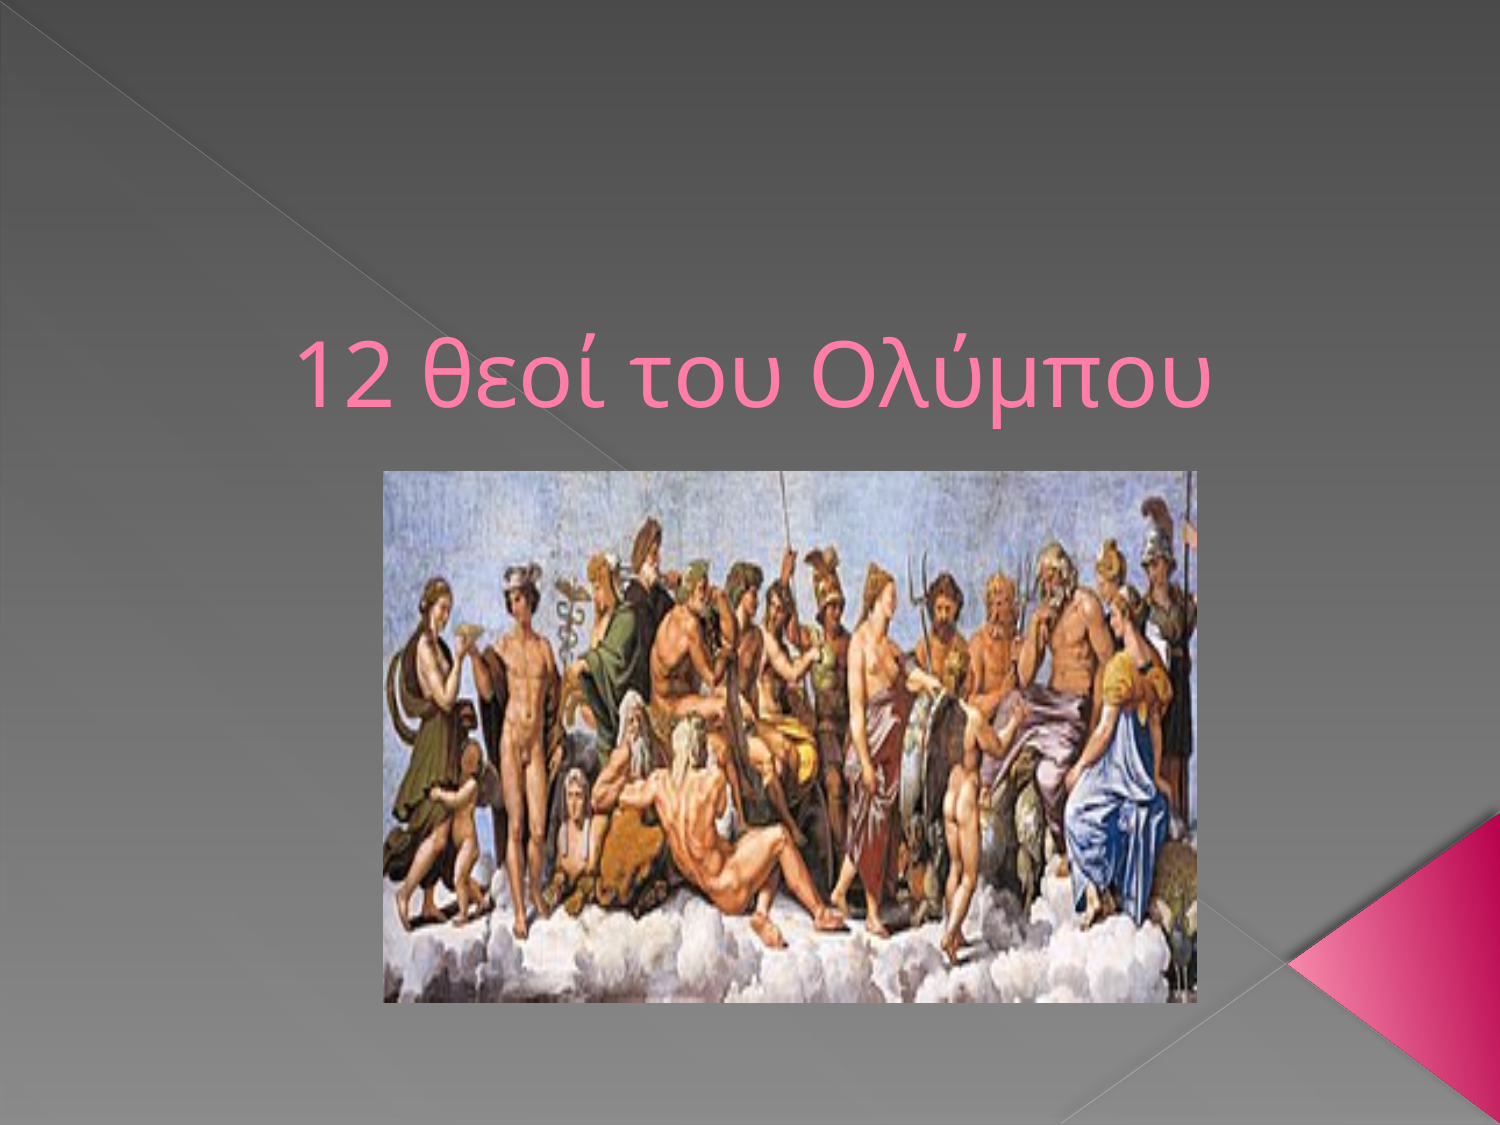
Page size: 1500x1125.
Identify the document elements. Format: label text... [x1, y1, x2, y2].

picture [383, 471, 1197, 1003]
title 12 θεοί του Ολύμπου [70, 127, 1231, 434]
